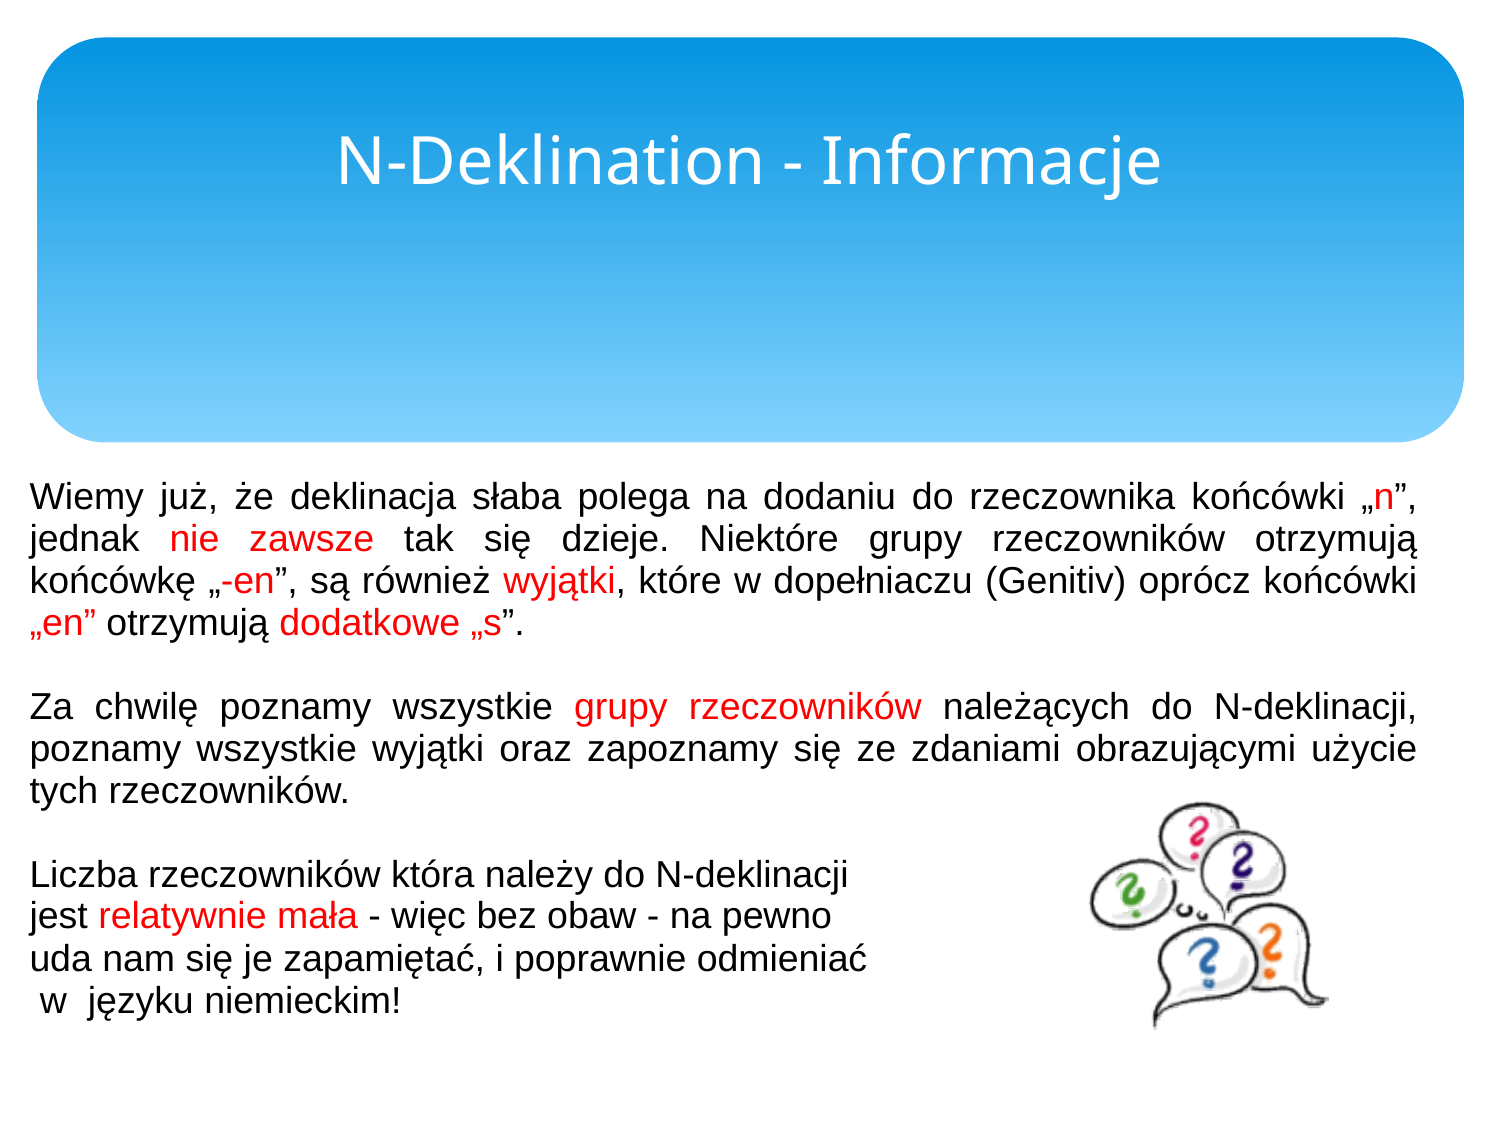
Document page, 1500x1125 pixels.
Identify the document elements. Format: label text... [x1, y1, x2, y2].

picture [1082, 797, 1329, 1034]
title N-Deklination - Informacje [75, 62, 1425, 254]
subtitle Wiemy już, że deklinacja słaba polega na dodaniu do rzeczownika końcówki „n”, jednak nie zawsze tak się dzieje. Niektóre grupy rzeczowników otrzymują końcówkę „-en”, są również wyjątki, które w dopełniaczu (Genitiv) oprócz końcówki „en” otrzymują dodatkowe „s”. Za chwilę poznamy wszystkie grupy rzeczowników należących do N-deklinacji, poznamy wszystkie wyjątki oraz zapoznamy się ze zdaniami obrazującymi użycie tych rzeczowników. Liczba rzeczowników która należy do N-deklinacji jest relatywnie mała - więc bez obaw - na pewno uda nam się je zapamiętać, i poprawnie odmieniać w języku niemieckim! [29, 472, 1418, 1024]
